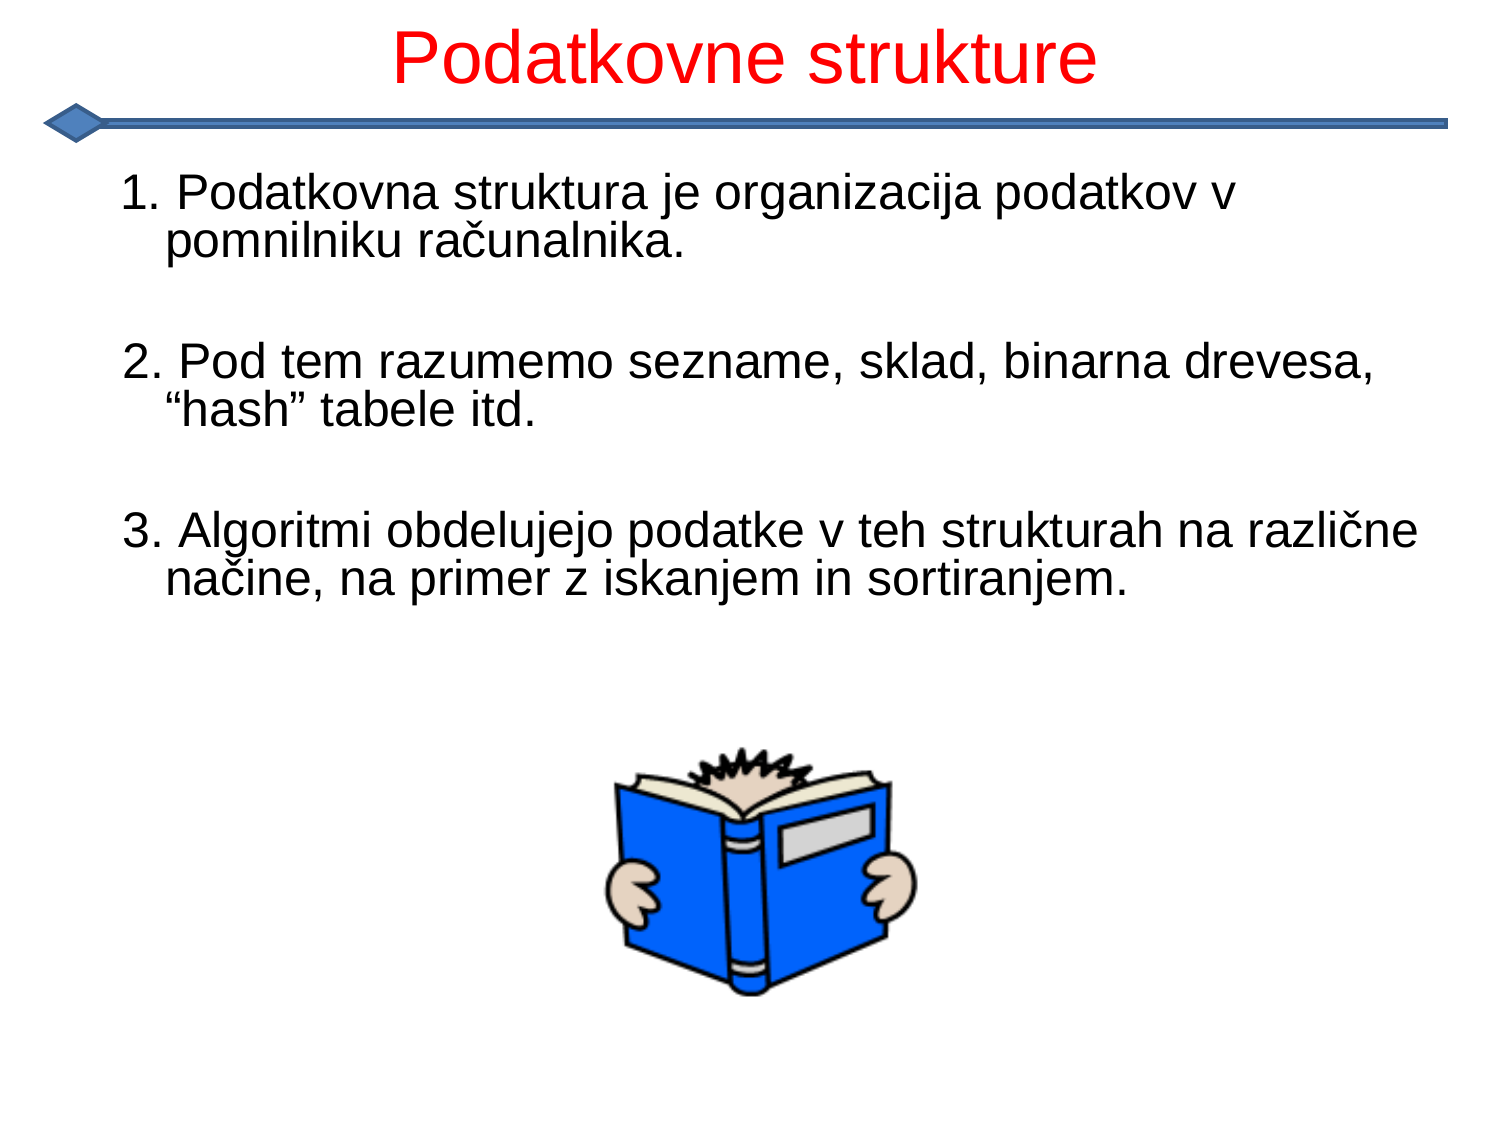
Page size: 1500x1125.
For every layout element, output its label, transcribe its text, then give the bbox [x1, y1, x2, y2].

picture [550, 679, 920, 999]
title Podatkovne strukture [70, 0, 1421, 108]
list 1. Podatkovna struktura je organizacija podatkov v pomnilniku računalnika. 2. Pod tem razumemo sezname, sklad, binarna drevesa, “hash” tabele itd. 3. Algoritmi obdelujejo podatke v teh strukturah na različne načine, na primer z iskanjem in sortiranjem. [93, 164, 1444, 907]
